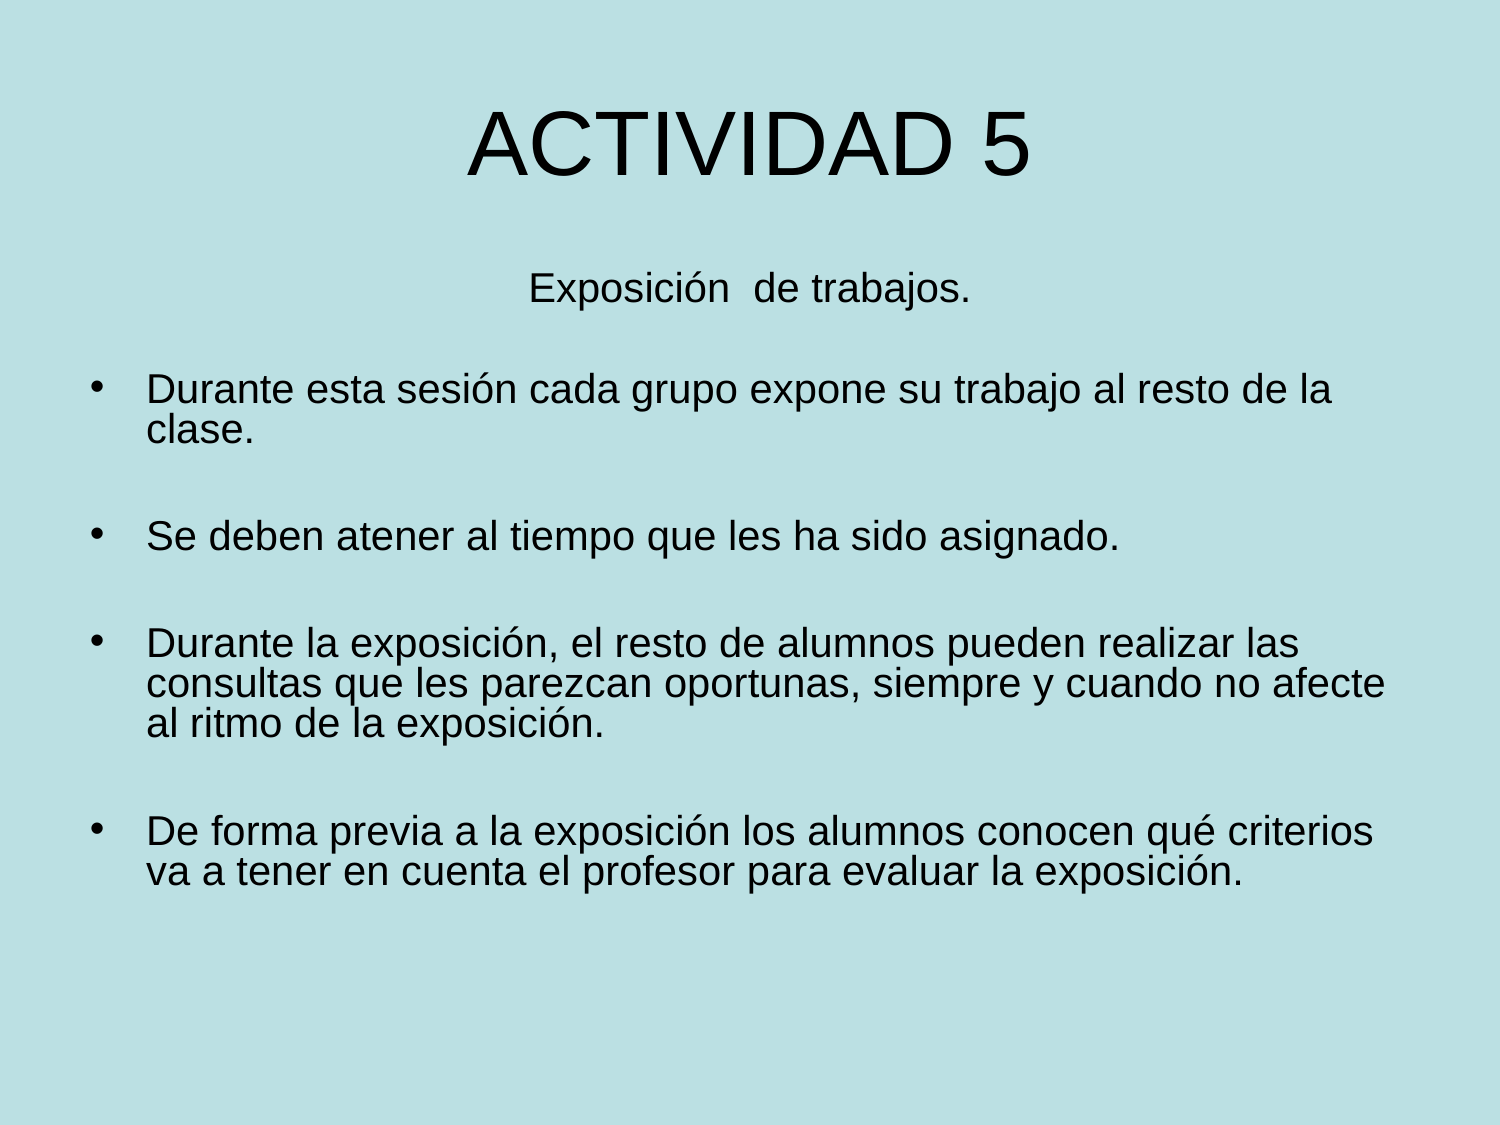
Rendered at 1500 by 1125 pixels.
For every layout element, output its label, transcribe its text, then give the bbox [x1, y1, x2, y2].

list Exposición de trabajos. Durante esta sesión cada grupo expone su trabajo al resto de la clase. Se deben atener al tiempo que les ha sido asignado. Durante la exposición, el resto de alumnos pueden realizar las consultas que les parezcan oportunas, siempre y cuando no afecte al ritmo de la exposición. De forma previa a la exposición los alumnos conocen qué criterios va a tener en cuenta el profesor para evaluar la exposición. [75, 262, 1426, 1006]
title ACTIVIDAD 5 [75, 45, 1426, 233]
